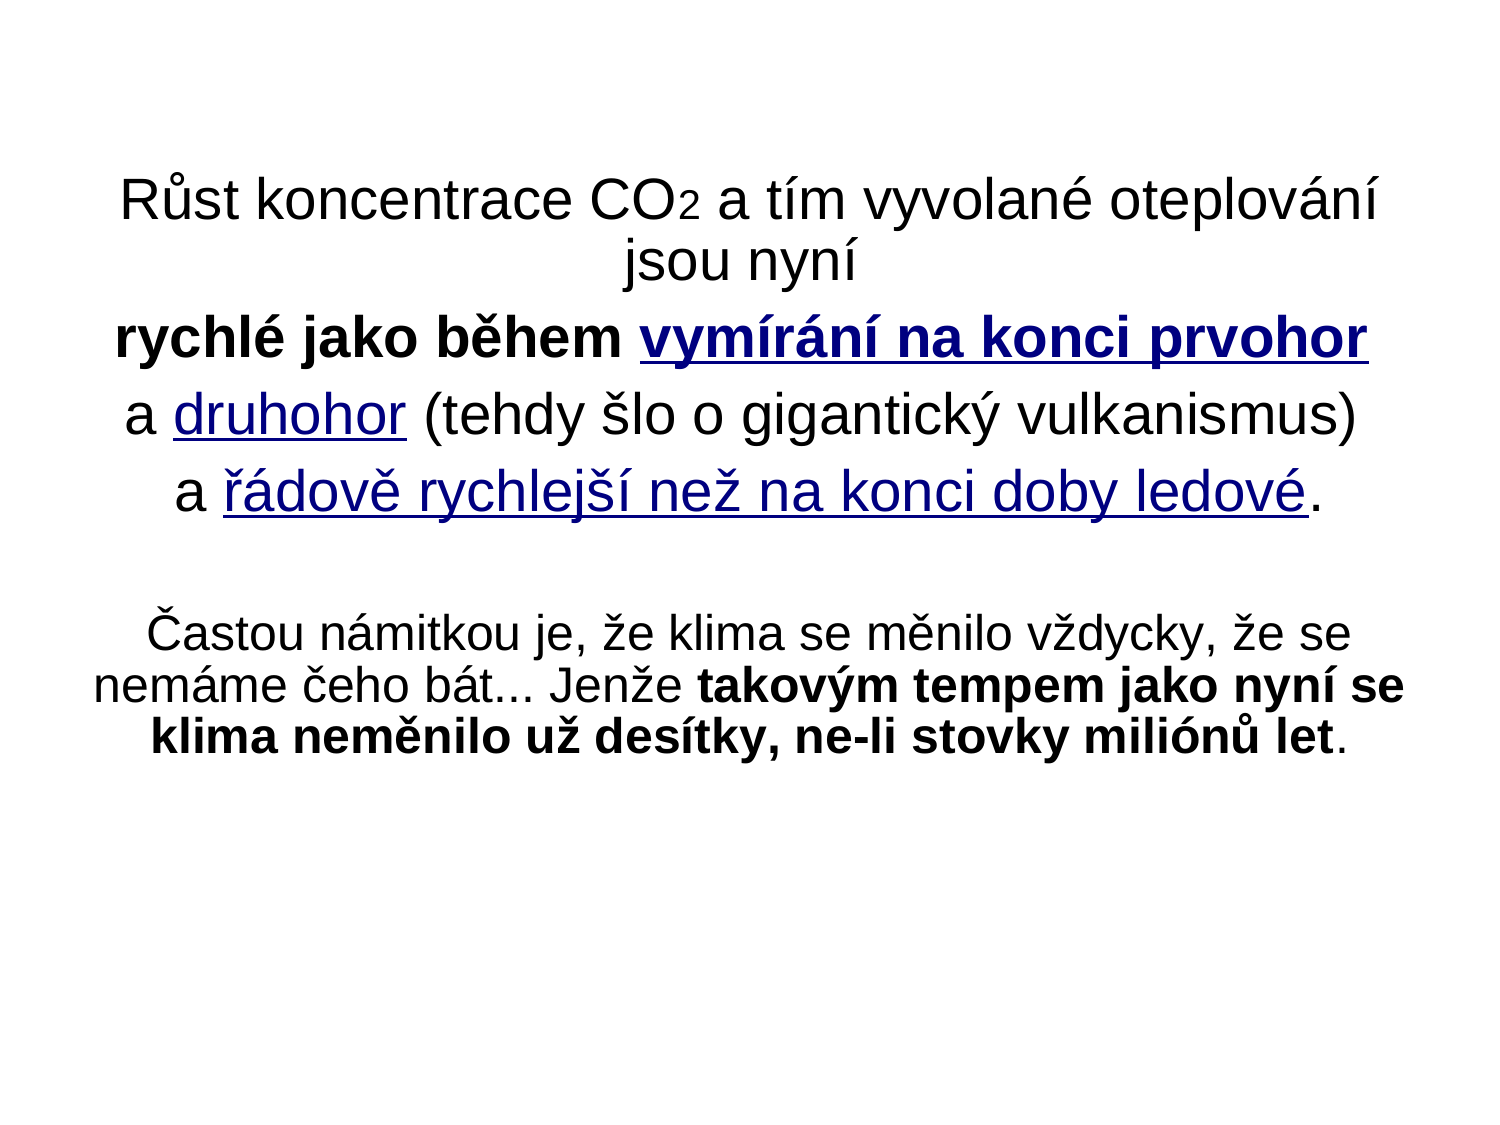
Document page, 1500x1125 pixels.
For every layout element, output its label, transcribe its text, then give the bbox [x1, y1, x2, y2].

subtitle Růst koncentrace CO2 a tím vyvolané oteplování jsou nyní rychlé jako během vymírání na konci prvohor a druhohor (tehdy šlo o gigantický vulkanismus) a řádově rychlejší než na konci doby ledové. Častou námitkou je, že klima se měnilo vždycky, že se nemáme čeho bát... Jenže takovým tempem jako nyní se klima neměnilo už desítky, ne-li stovky miliónů let. [75, 21, 1425, 915]
